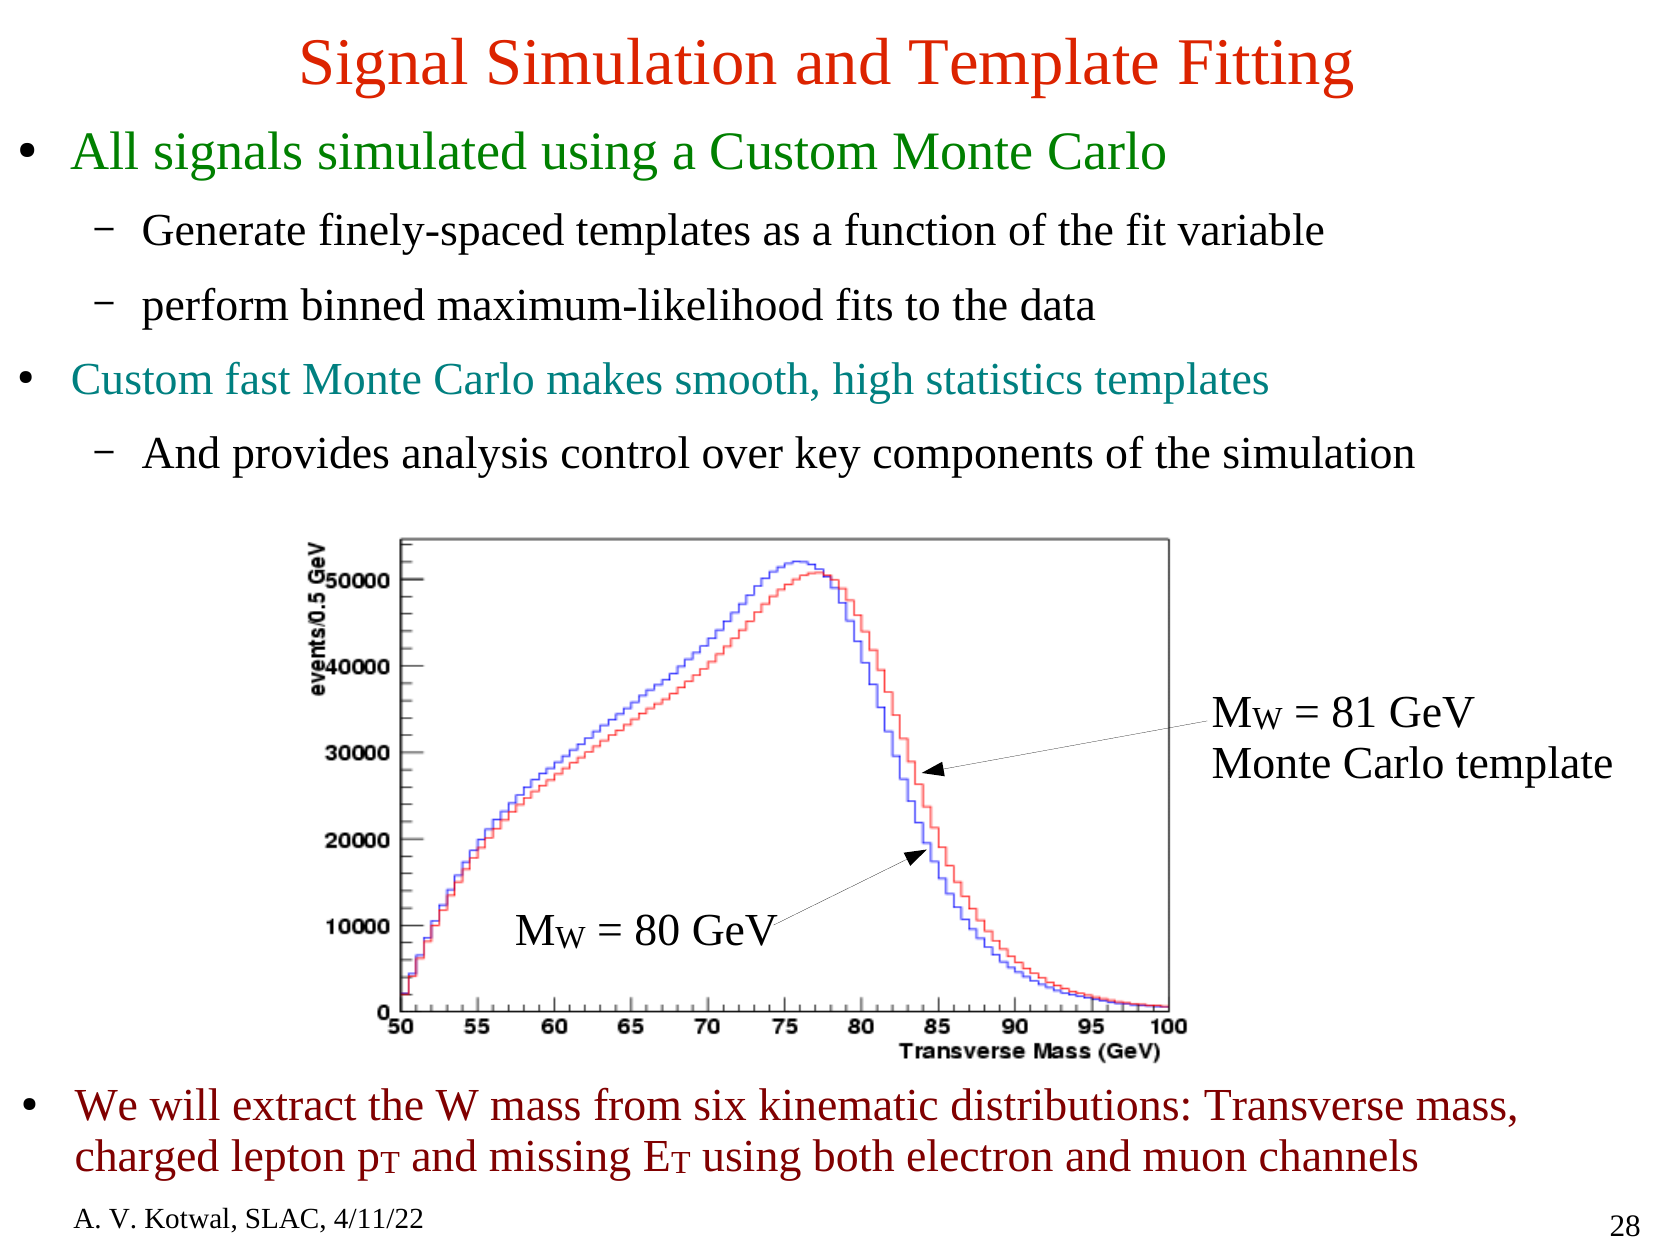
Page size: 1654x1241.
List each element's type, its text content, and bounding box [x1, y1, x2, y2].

picture [305, 481, 1265, 1071]
list We will extract the W mass from six kinematic distributions: Transverse mass, charged lepton pT and missing ET using both electron and muon channels [3, 1079, 1607, 1241]
text_box MW = 80 GeV [514, 905, 779, 971]
list All signals simulated using a Custom Monte Carlo Generate finely-spaced templates as a function of the fit variable perform binned maximum-likelihood fits to the data Custom fast Monte Carlo makes smooth, high statistics templates And provides analysis control over key components of the simulation [0, 121, 1604, 1241]
title Signal Simulation and Template Fitting [121, 8, 1534, 115]
text_box MW = 81 GeV Monte Carlo template [1211, 686, 1616, 808]
